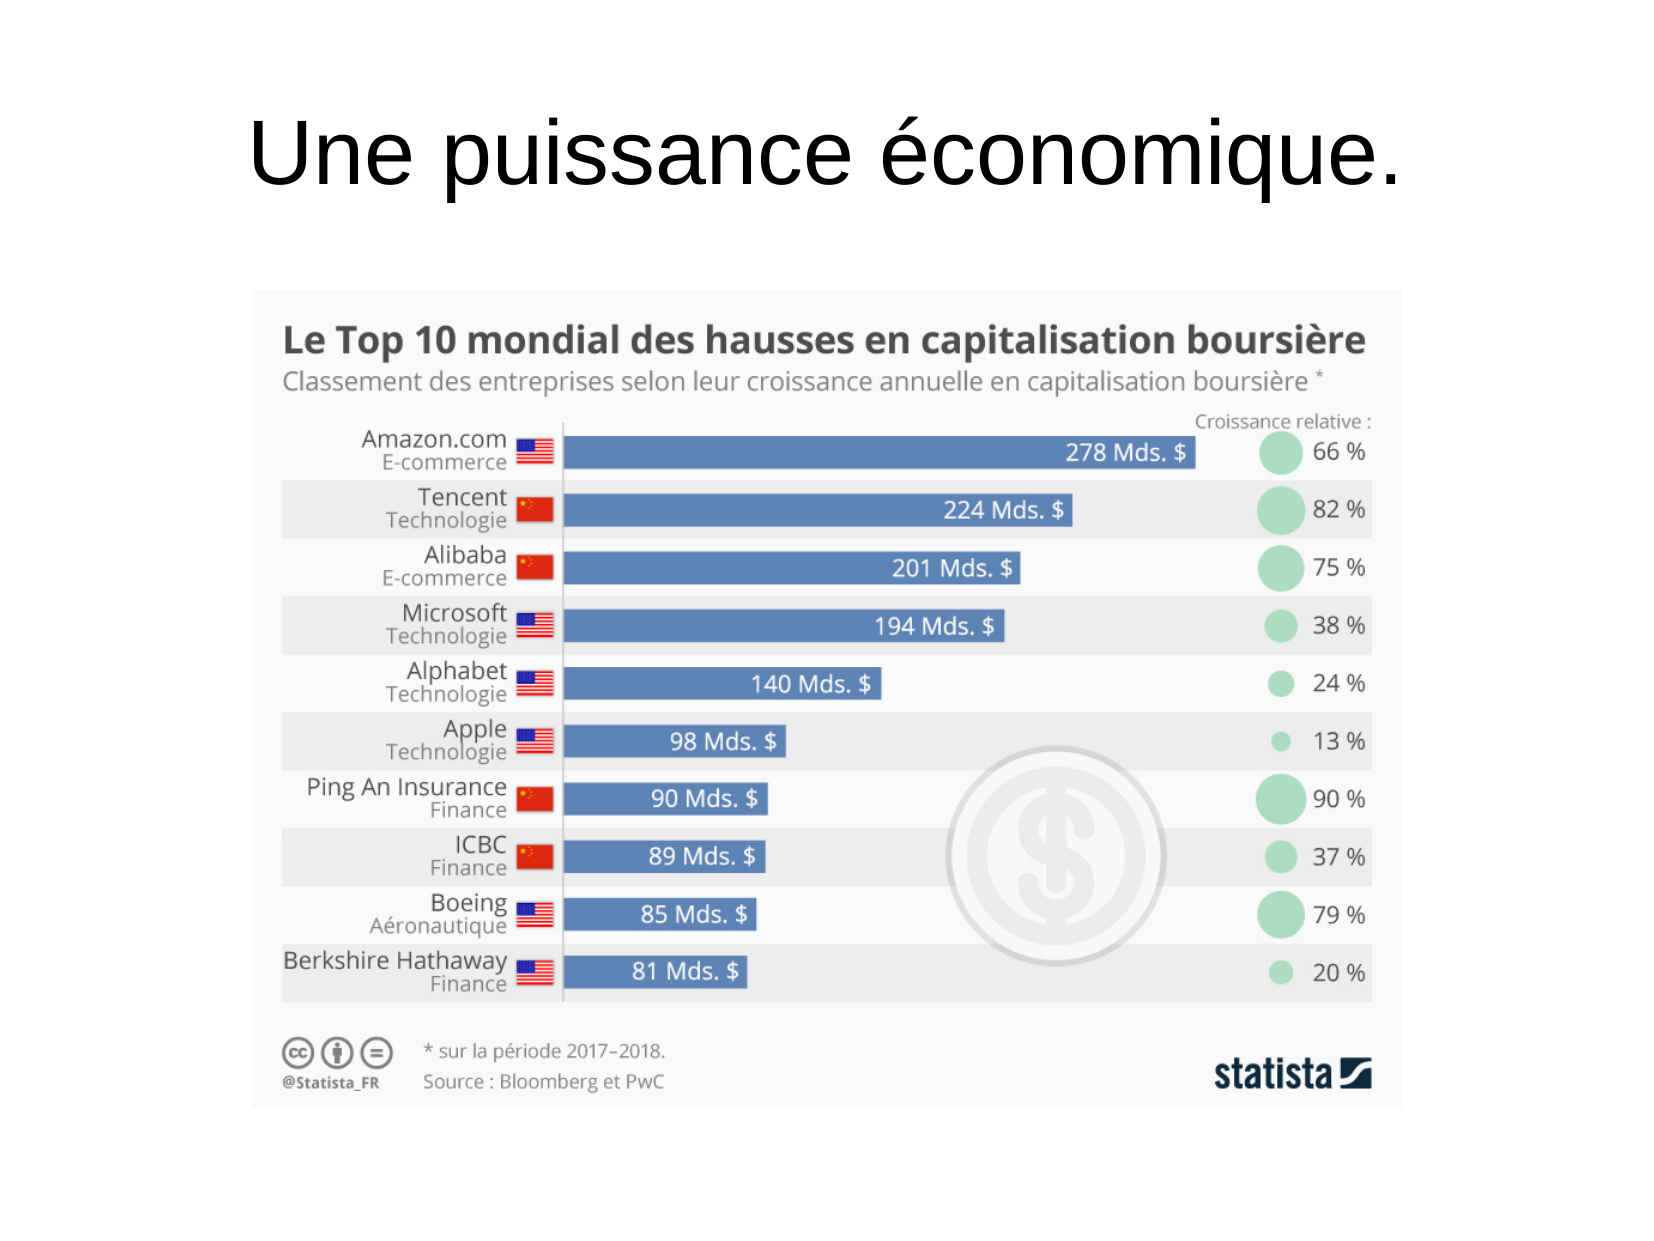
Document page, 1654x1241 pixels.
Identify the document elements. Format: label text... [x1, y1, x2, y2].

picture [252, 290, 1402, 1109]
title Une puissance économique. [82, 49, 1571, 257]
